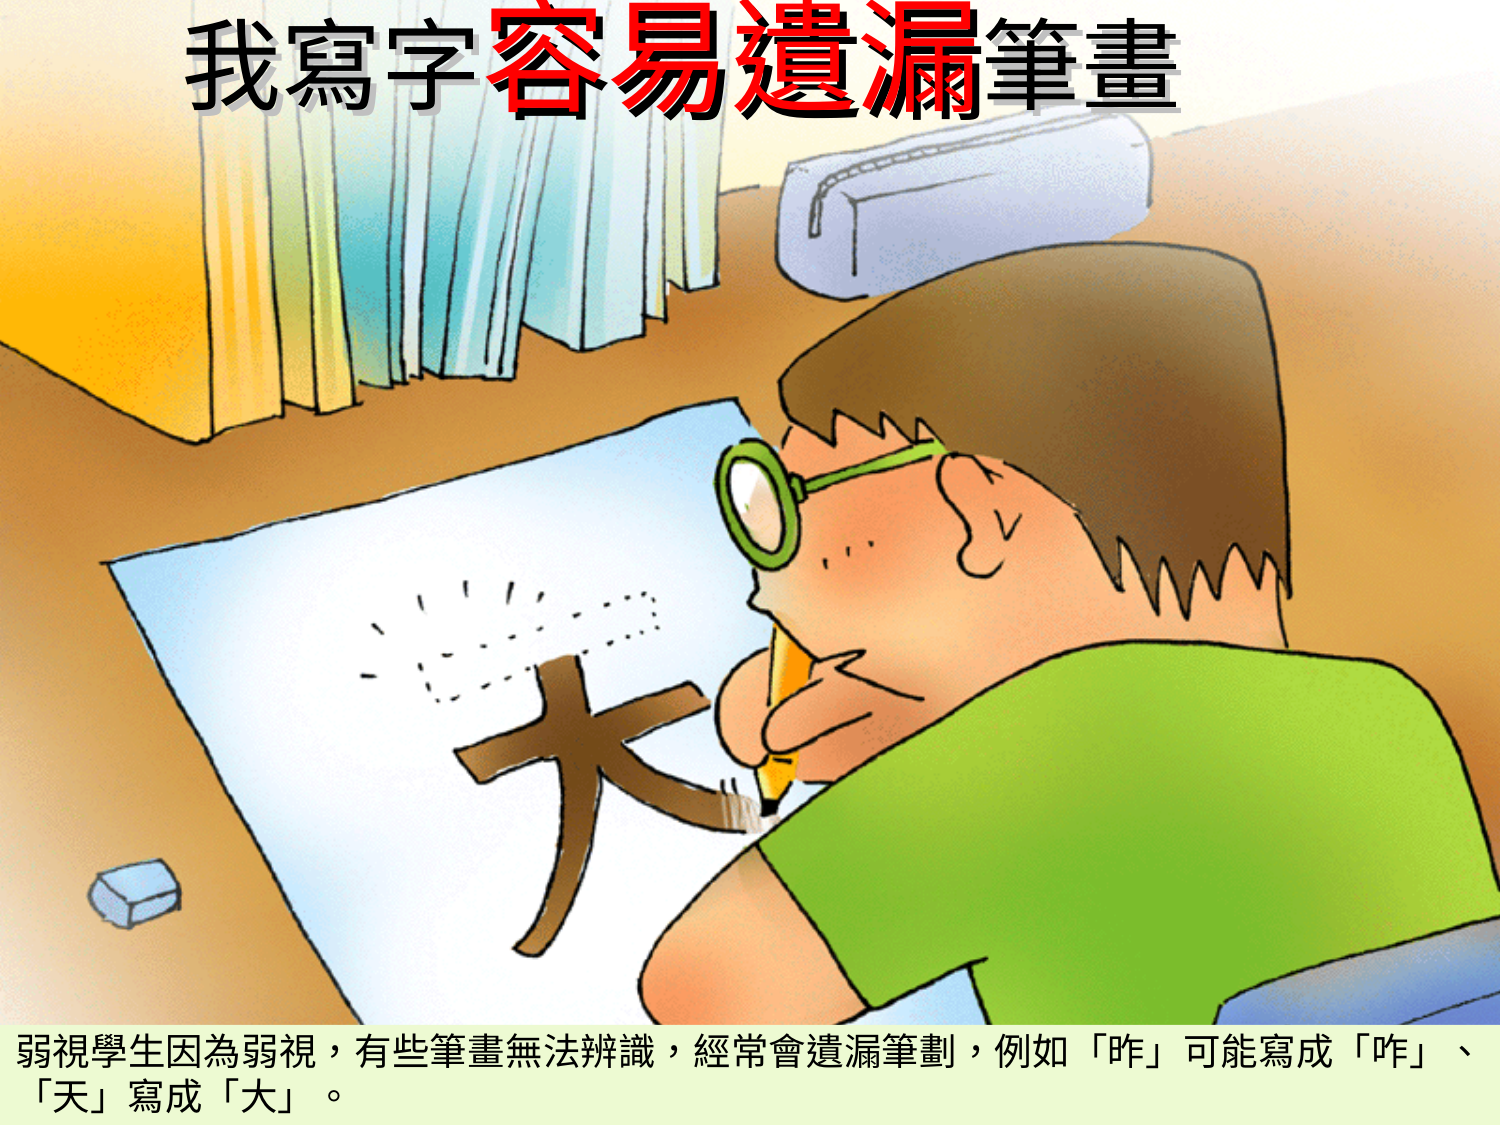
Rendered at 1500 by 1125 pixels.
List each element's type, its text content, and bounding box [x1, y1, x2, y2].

subtitle 弱視學生因為弱視，有些筆畫無法辨識，經常會遺漏筆劃，例如「昨」可能寫成「咋」、「天」寫成「大」。 [0, 1024, 1500, 1125]
picture [0, 0, 1500, 1024]
title 我寫字容易遺漏筆畫 [137, 0, 1225, 138]
